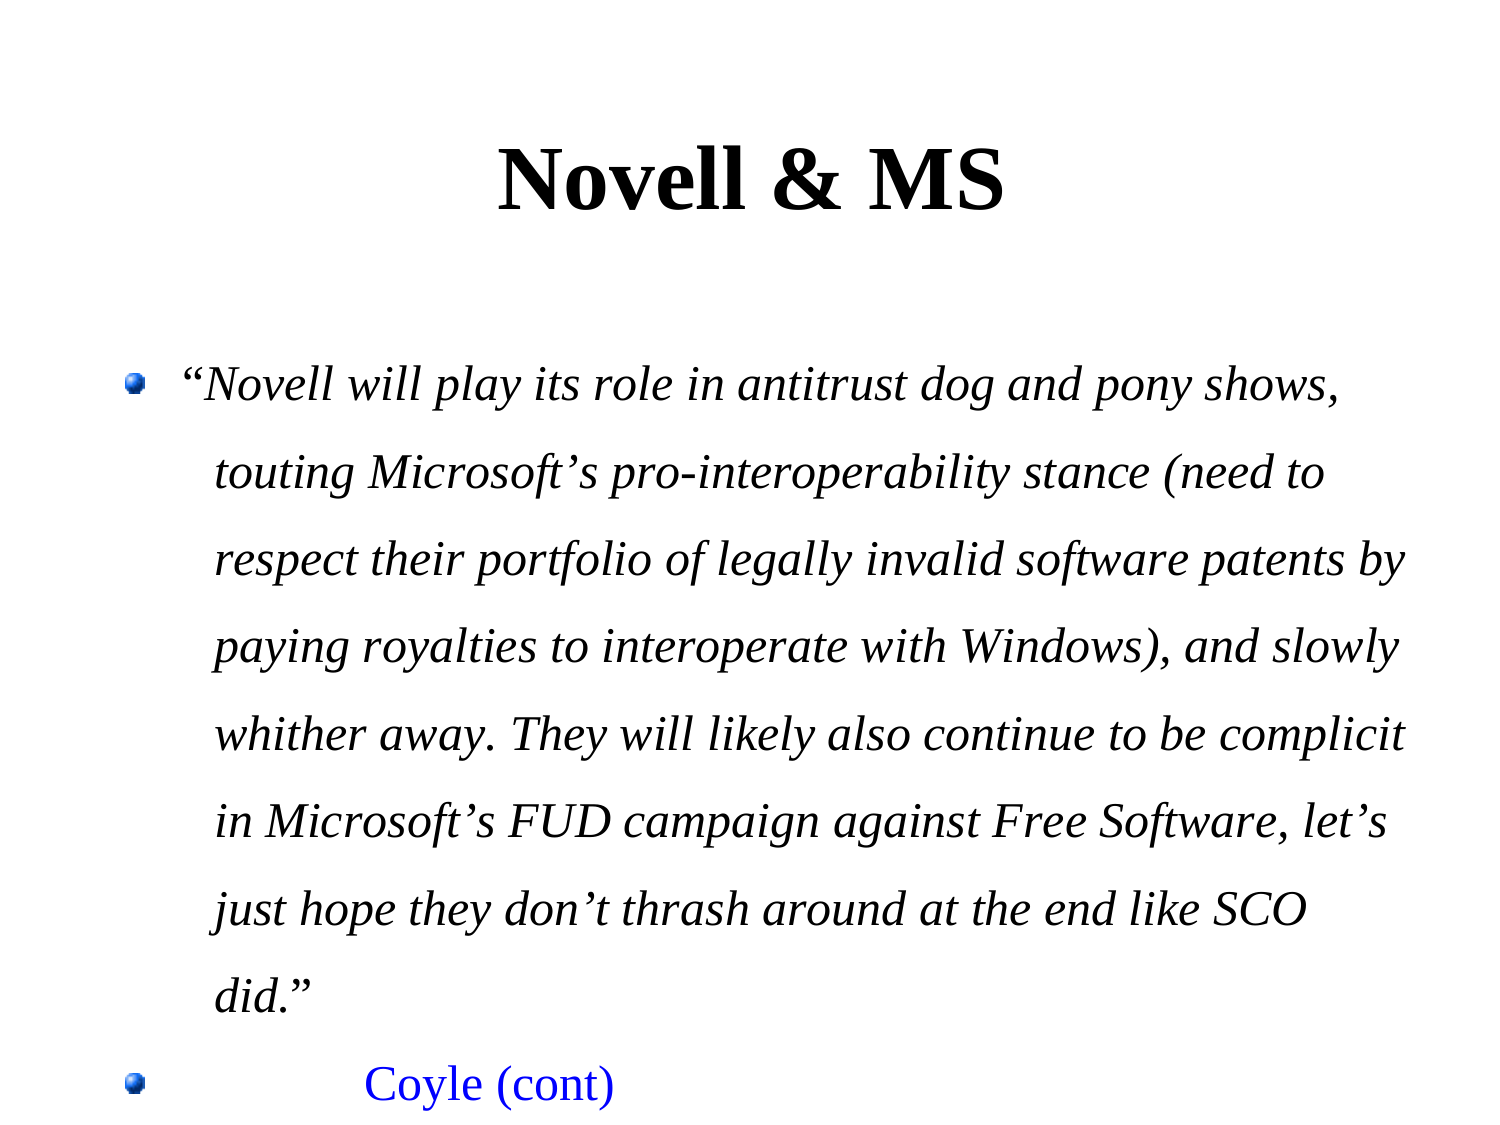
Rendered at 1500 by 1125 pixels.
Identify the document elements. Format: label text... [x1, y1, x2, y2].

title Novell & MS [87, 52, 1416, 307]
text_box “Novell will play its role in antitrust dog and pony shows, touting Microsoft’s pro-interoperability stance (need to respect their portfolio of legally invalid software patents by paying royalties to interoperate with Windows), and slowly whither away. They will likely also continue to be complicit in Microsoft’s FUD campaign against Free Software, let’s just hope they don’t thrash around at the end like SCO did.” Coyle (cont) [110, 316, 1427, 1032]
picture [125, 1073, 145, 1094]
